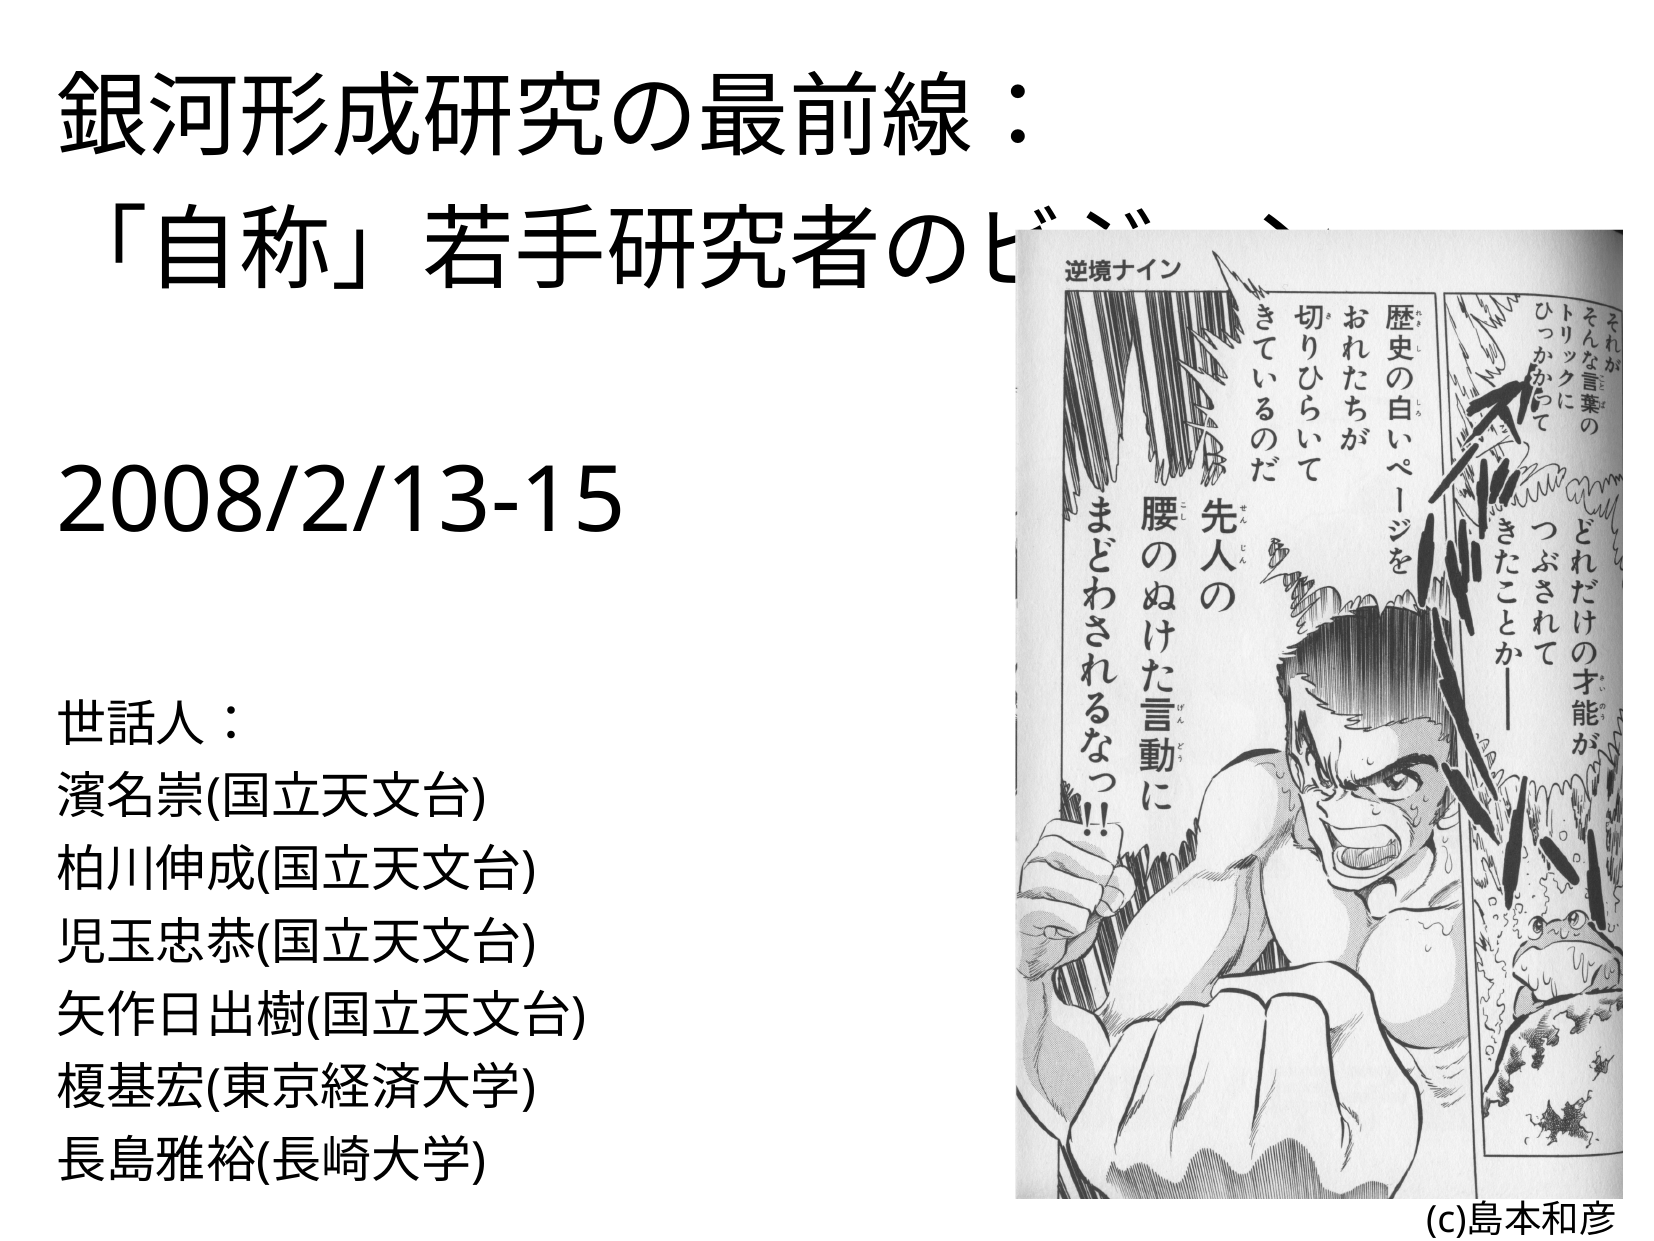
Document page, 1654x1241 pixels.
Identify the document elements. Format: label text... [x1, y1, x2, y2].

text_box (c)島本和彦 [1411, 1181, 1636, 1234]
text_box 銀河形成研究の最前線： 「自称」若手研究者のビジョン 2008/2/13-15 世話人： 濱名崇(国立天文台) 柏川伸成(国立天文台) 児玉忠恭(国立天文台) 矢作日出樹(国立天文台) 榎基宏(東京経済大学) 長島雅裕(長崎大学) 本研究会は、国立天文台研究 集会として開催され、自然科学 研究機構機構長留め置き金と 合わせて補助を受けています。 [41, 34, 1630, 1193]
picture [1015, 229, 1623, 1199]
